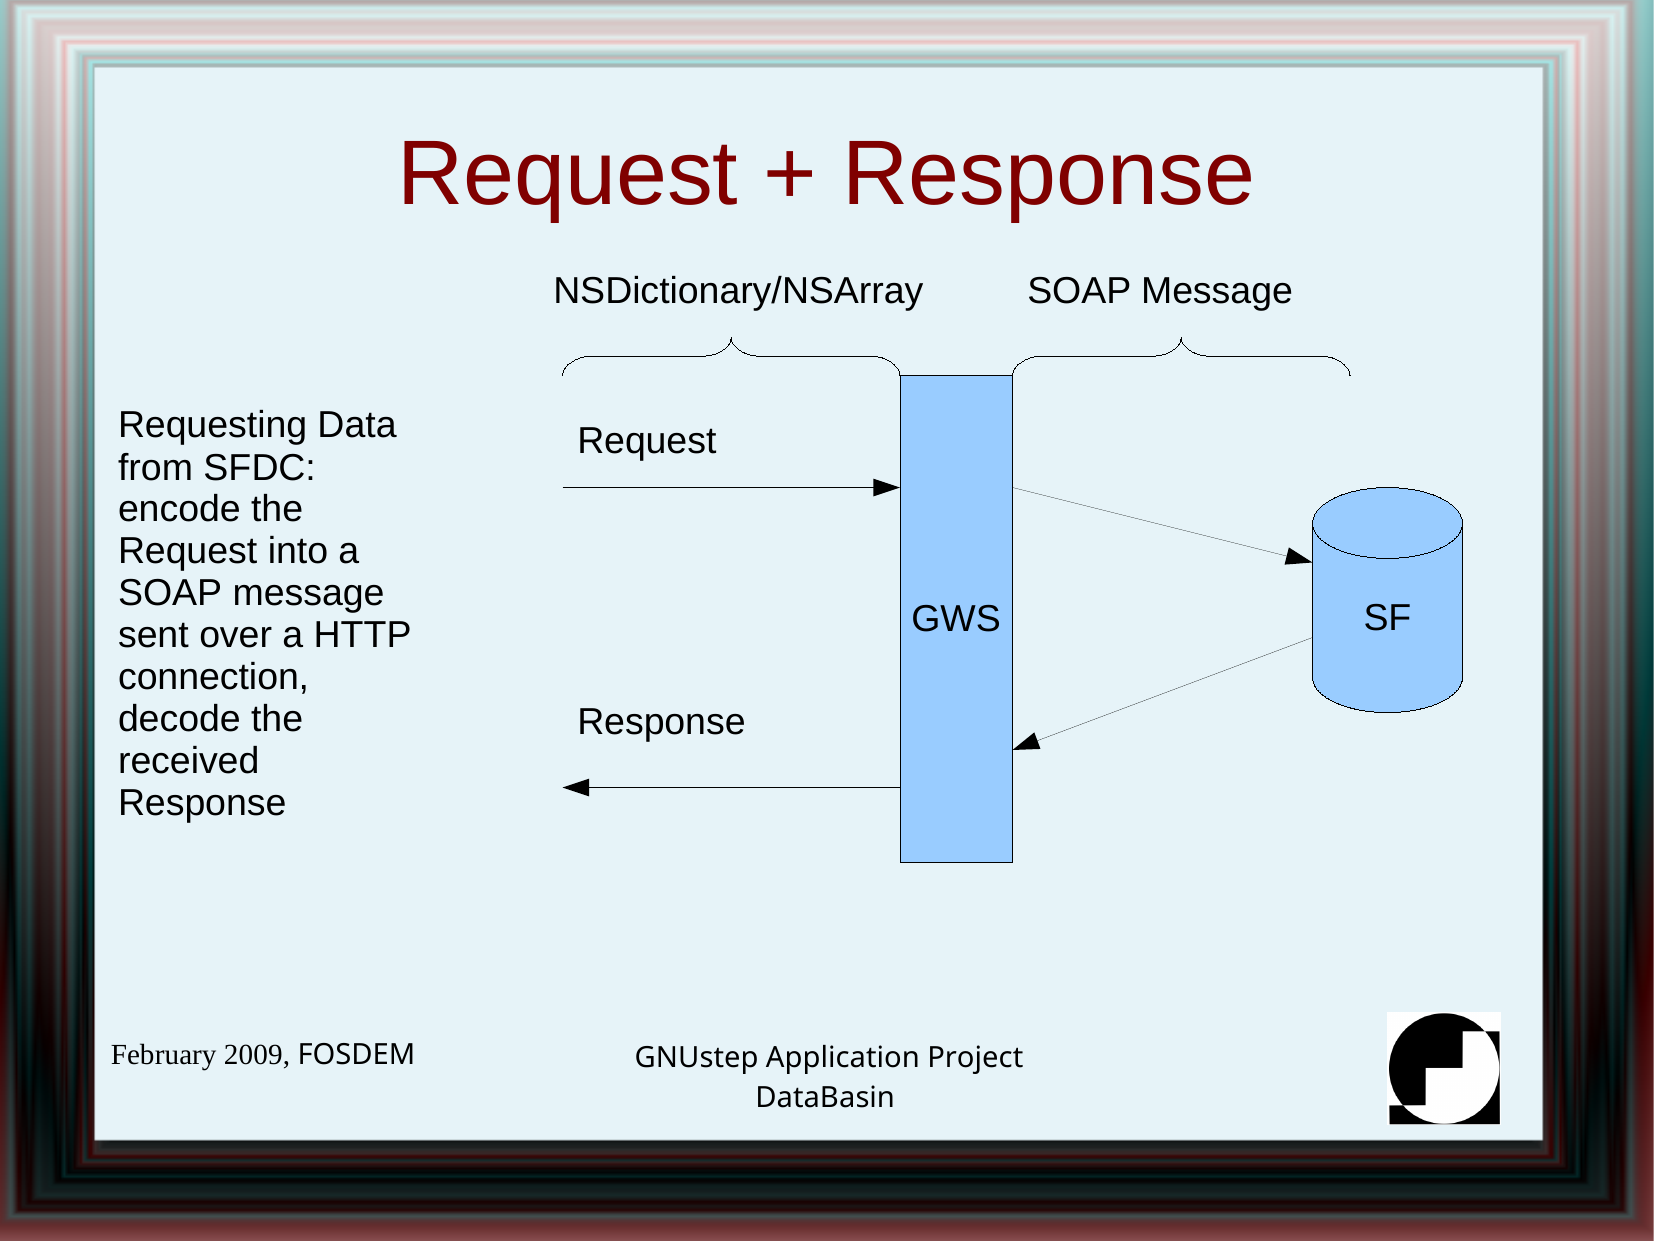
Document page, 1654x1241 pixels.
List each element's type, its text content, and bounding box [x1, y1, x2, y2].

text_box SOAP Message [1012, 262, 1313, 320]
text_box Request [562, 412, 826, 470]
text_box SF [1312, 487, 1463, 713]
text_box GWS [900, 375, 1013, 863]
subtitle Requesting Data from SFDC: encode the Request into a SOAP message sent over a HTTP connection, decode the received Response [118, 332, 413, 938]
picture [0, 0, 1654, 1241]
text_box Response [562, 693, 788, 750]
text_box NSDictionary/NSArray [538, 262, 938, 320]
title Request + Response [118, 95, 1536, 250]
